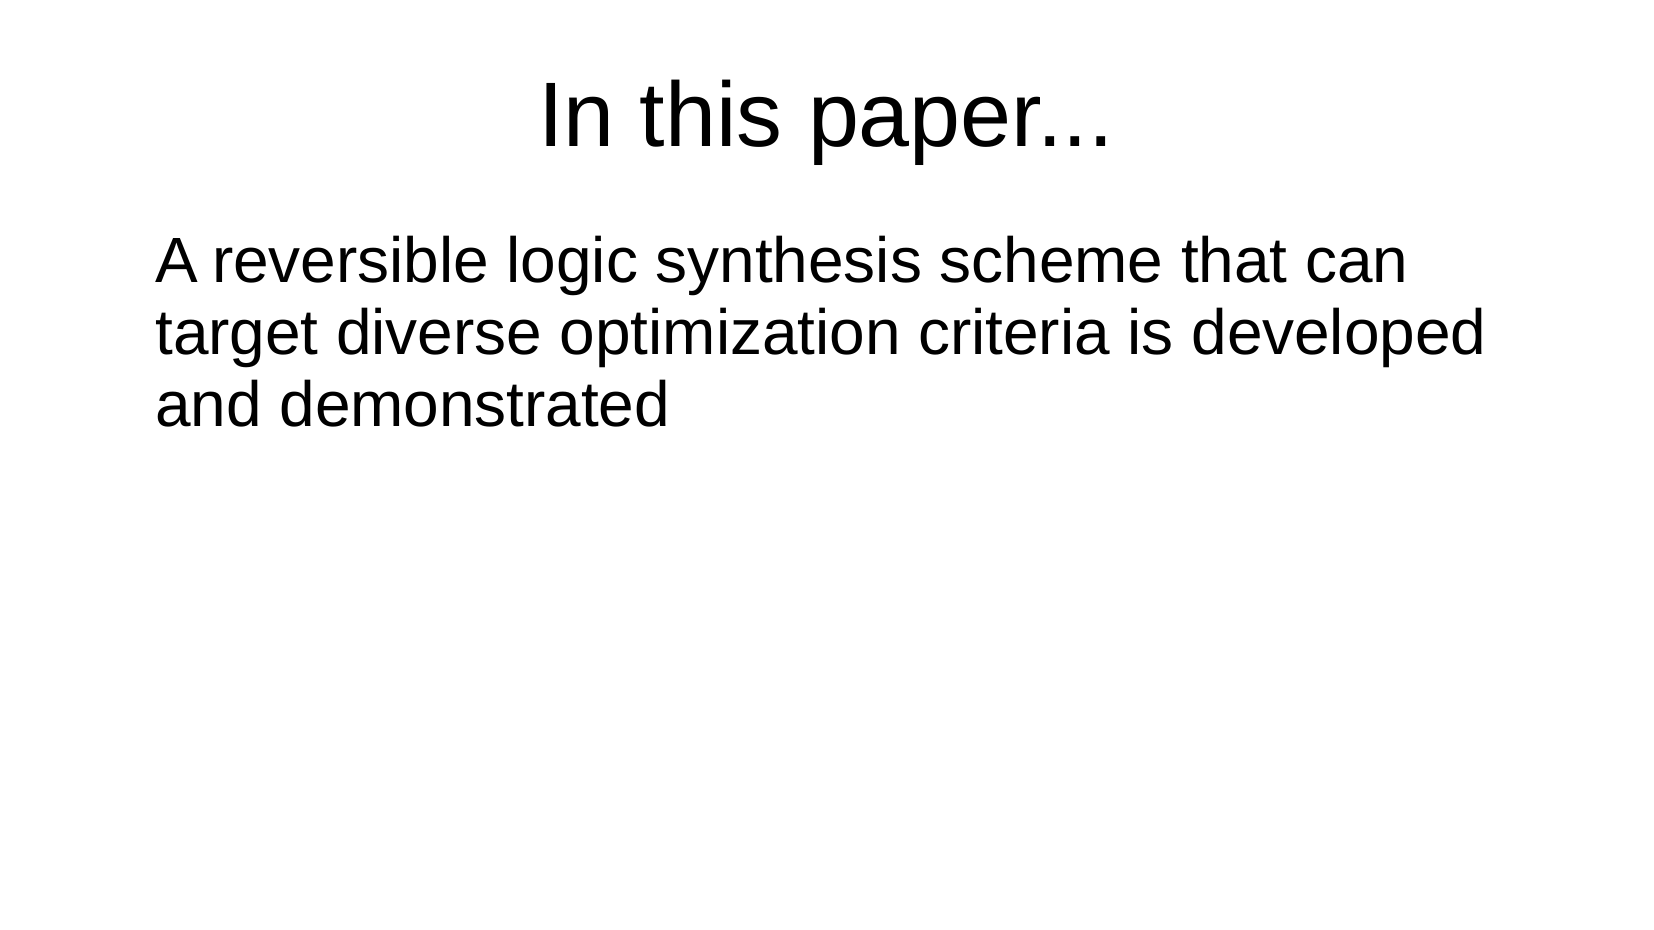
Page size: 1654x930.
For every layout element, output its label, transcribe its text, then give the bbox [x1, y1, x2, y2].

title In this paper... [82, 37, 1571, 193]
list A reversible logic synthesis scheme that can target diverse optimization criteria is developed and demonstrated [87, 225, 1576, 441]
